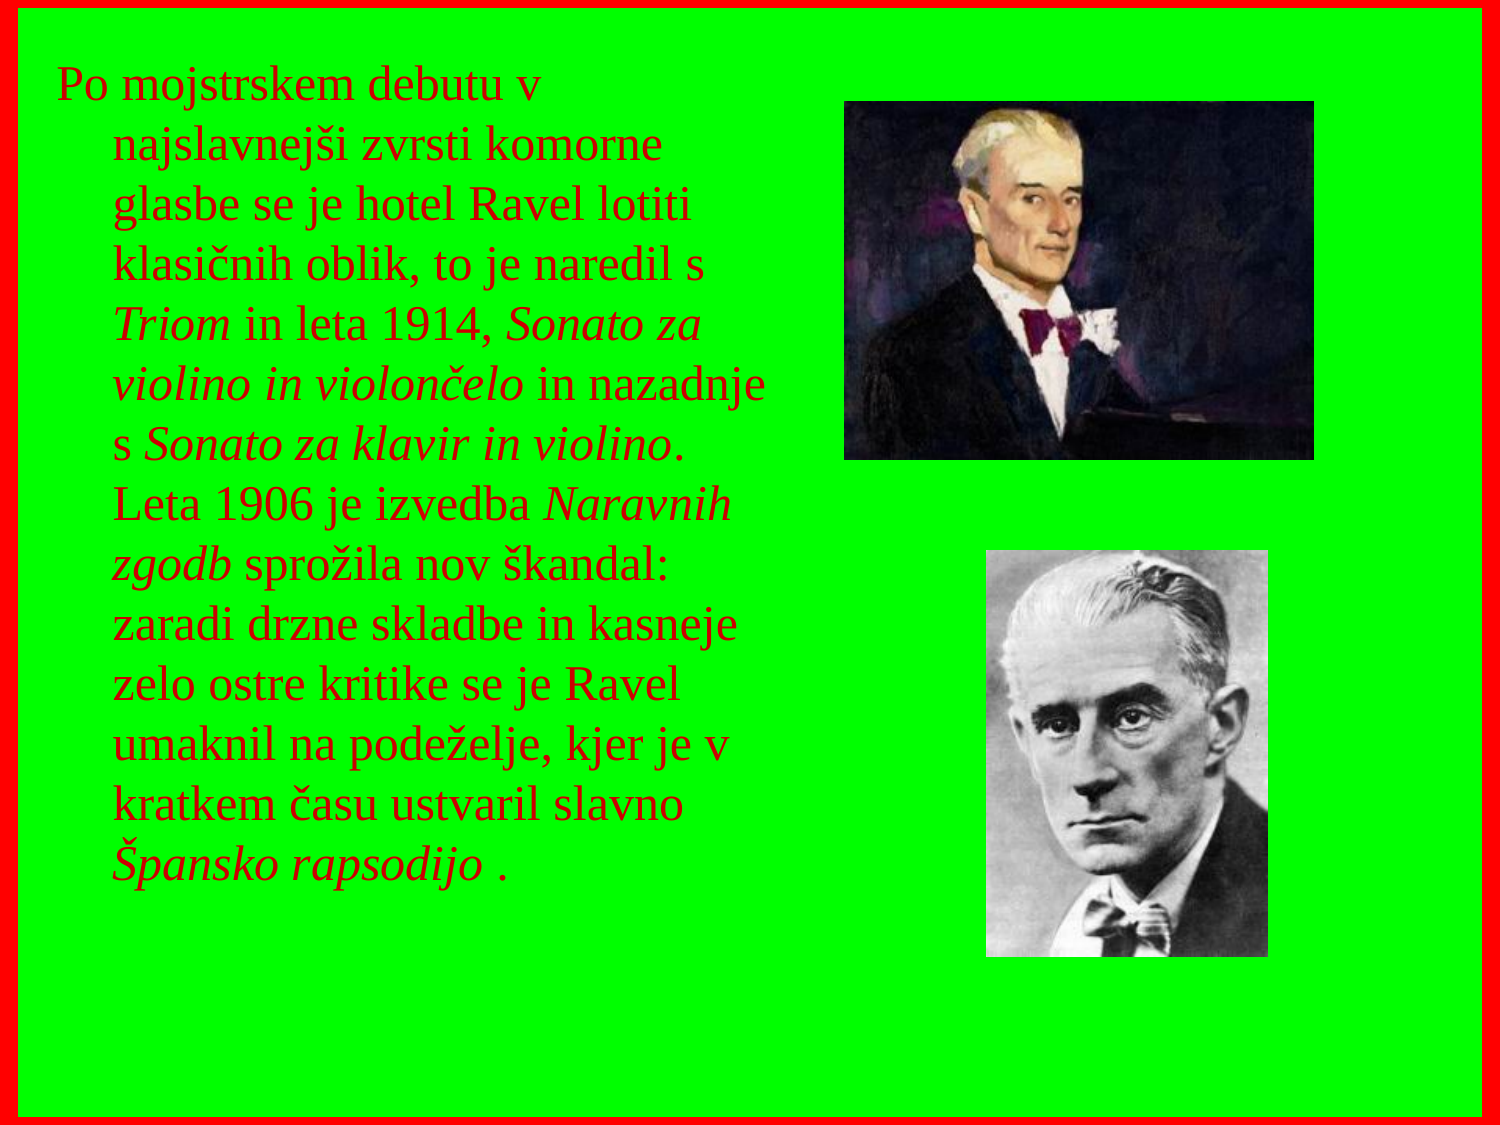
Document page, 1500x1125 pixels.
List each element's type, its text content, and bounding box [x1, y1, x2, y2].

picture [986, 550, 1268, 957]
list Po mojstrskem debutu v najslavnejši zvrsti komorne glasbe se je hotel Ravel lotiti klasičnih oblik, to je naredil s Triom in leta 1914, Sonato za violino in violončelo in nazadnje s Sonato za klavir in violino. Leta 1906 je izvedba Naravnih zgodb sprožila nov škandal: zaradi drzne skladbe in kasneje zelo ostre kritike se je Ravel umaknil na podeželje, kjer je v kratkem času ustvaril slavno Špansko rapsodijo . [41, 42, 786, 1094]
picture [844, 101, 1314, 460]
